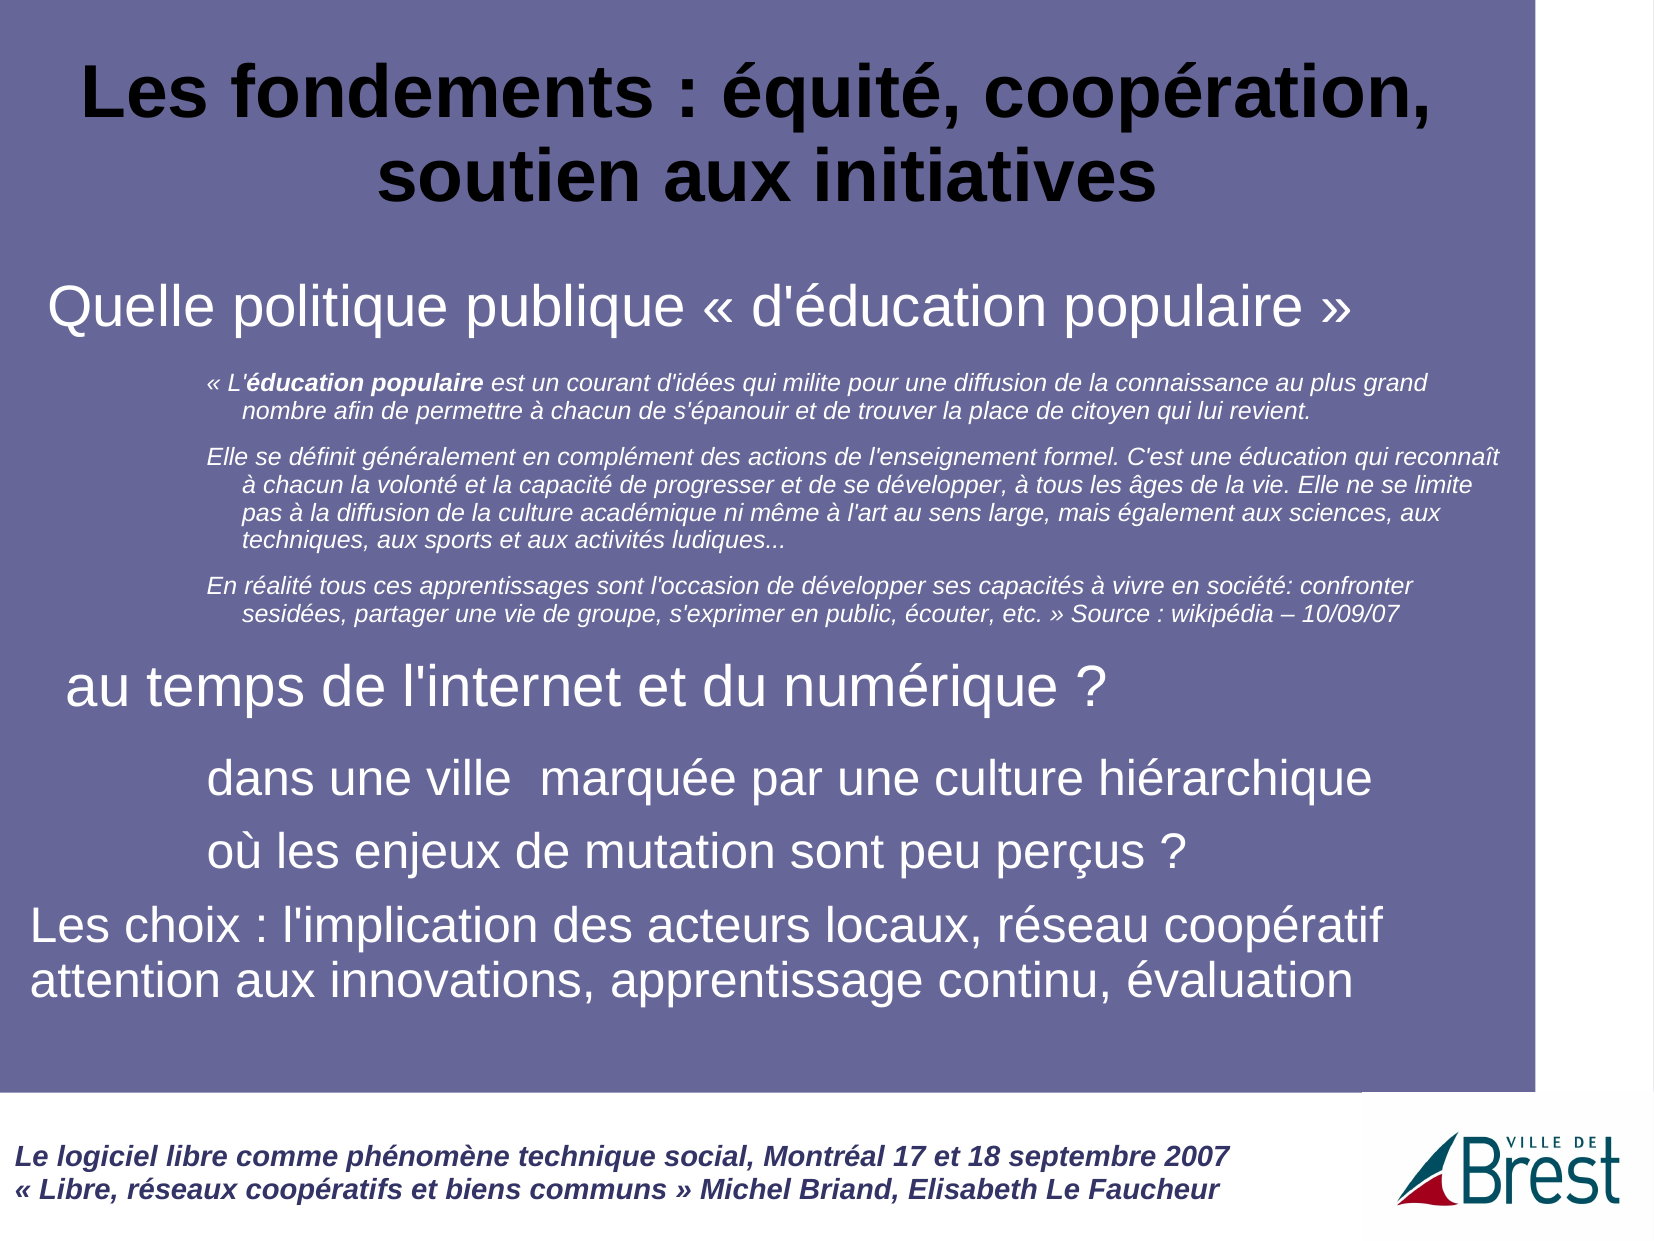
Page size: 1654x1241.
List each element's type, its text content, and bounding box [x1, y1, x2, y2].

picture [1362, 1092, 1654, 1241]
title Les fondements : équité, coopération, soutien aux initiatives [29, 29, 1506, 237]
list Quelle politique publique « d'éducation populaire » « L'éducation populaire est un courant d'idées qui milite pour une diffusion de la connaissance au plus grand nombre afin de permettre à chacun de s'épanouir et de trouver la place de citoyen qui lui revient. Elle se définit généralement en complément des actions de l'enseignement formel. C'est une éducation qui reconnaît à chacun la volonté et la capacité de progresser et de se développer, à tous les âges de la vie. Elle ne se limite pas à la diffusion de la culture académique ni même à l'art au sens large, mais également aux sciences, aux techniques, aux sports et aux activités ludiques... En réalité tous ces apprentissages sont l'occasion de développer ses capacités à vivre en société: confronter sesidées, partager une vie de groupe, s'exprimer en public, écouter, etc. » Source : wikipédia – 10/09/07 au temps de l'internet et du numérique ? dans une ville marquée par une culture hiérarchique où les enjeux de mutation sont peu perçus ? Les choix : l'implication des acteurs locaux, réseau coopératif attention aux innovations, apprentissage continu, évaluation [29, 274, 1506, 1086]
